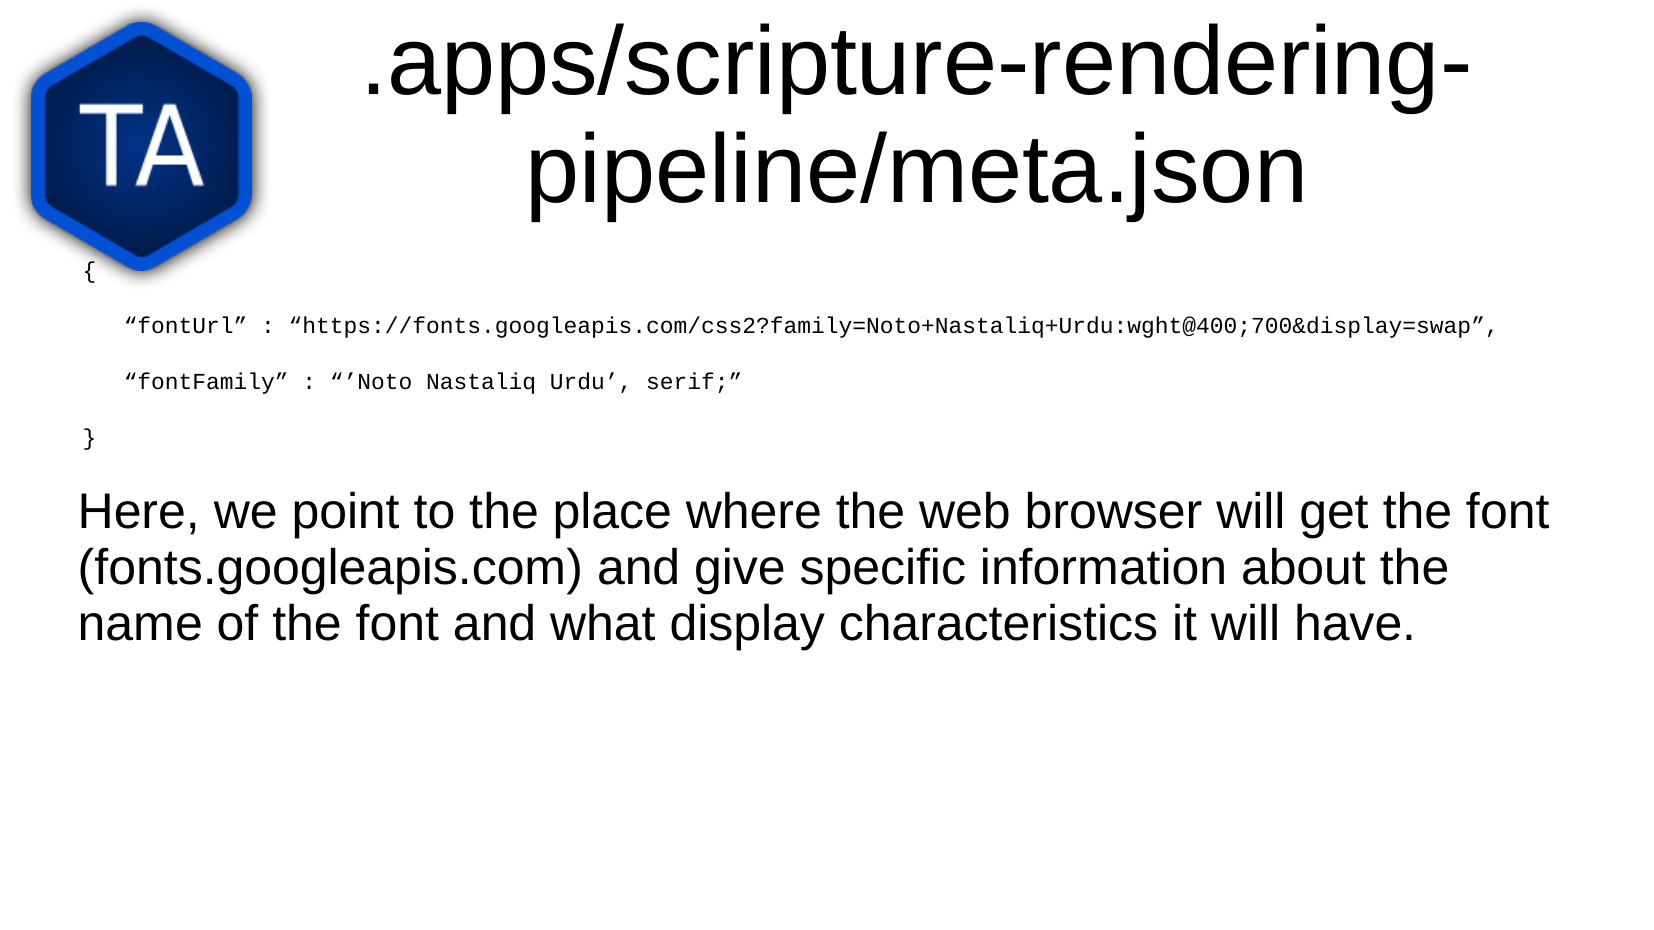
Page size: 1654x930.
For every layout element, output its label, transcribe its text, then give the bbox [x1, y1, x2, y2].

list { “fontUrl” : “https://fonts.googleapis.com/css2?family=Noto+Nastaliq+Urdu:wght@400;700&display=swap”, “fontFamily” : “’Noto Nastaliq Urdu’, serif;” } [82, 258, 1571, 470]
title .apps/scripture-rendering-pipeline/meta.json [263, 5, 1571, 224]
picture [31, 22, 252, 271]
text_box Here, we point to the place where the web browser will get the font (fonts.googleapis.com) and give specific information about the name of the font and what display characteristics it will have. [62, 476, 1575, 706]
